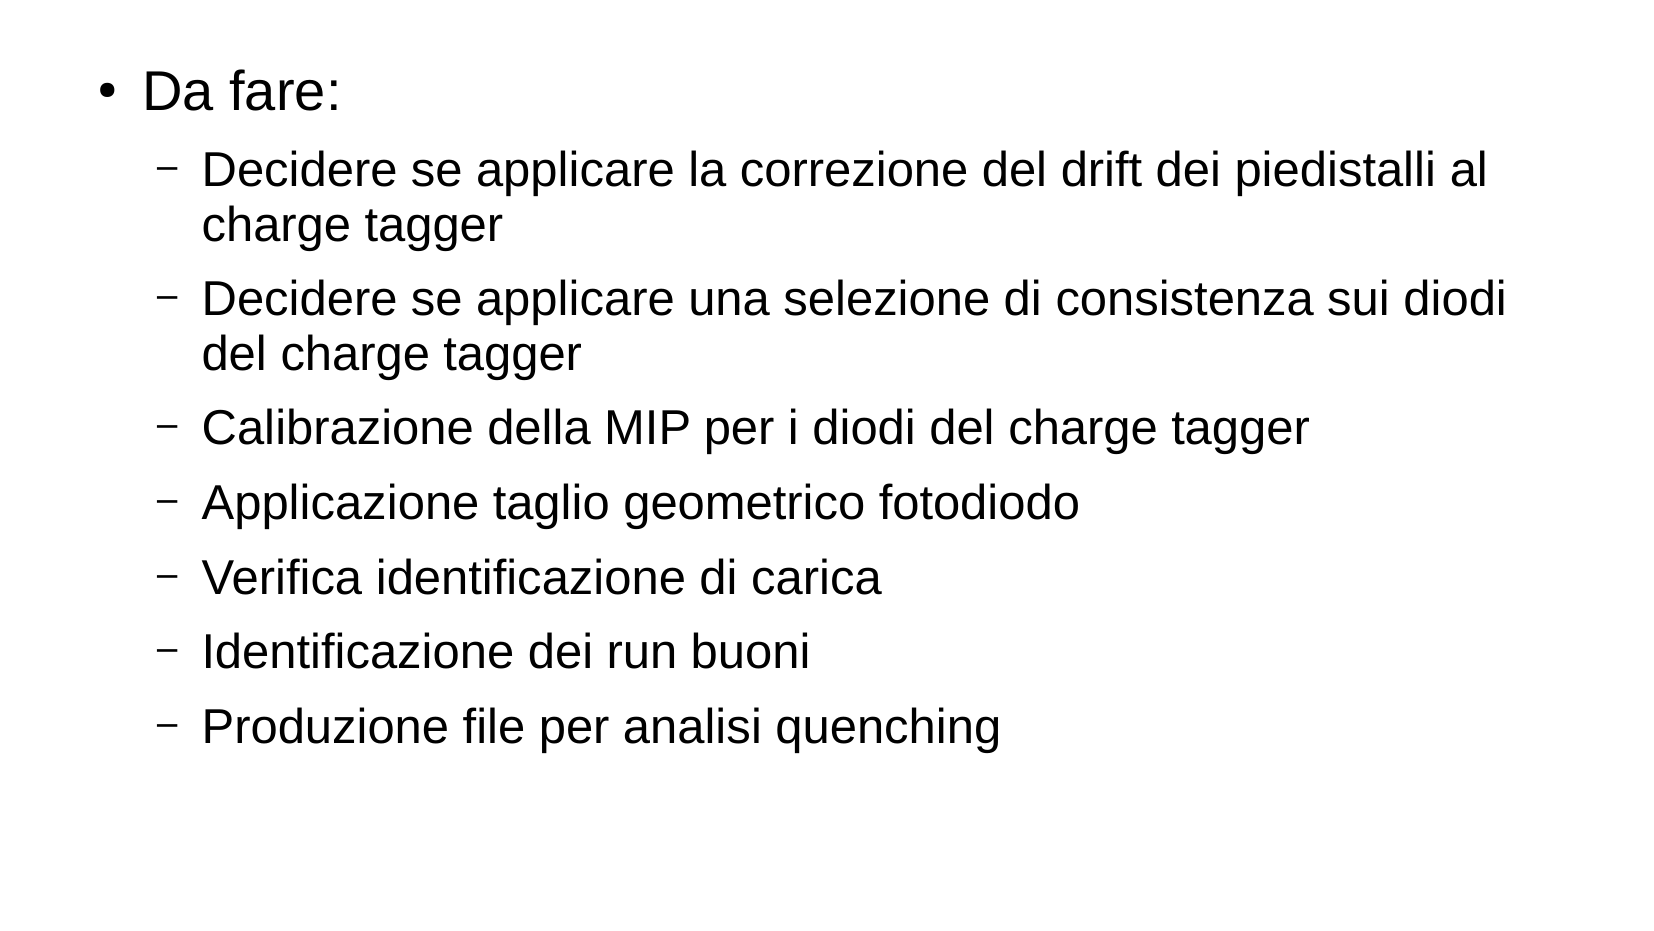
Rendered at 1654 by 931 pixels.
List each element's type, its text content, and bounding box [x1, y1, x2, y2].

list Da fare: Decidere se applicare la correzione del drift dei piedistalli al charge tagger Decidere se applicare una selezione di consistenza sui diodi del charge tagger Calibrazione della MIP per i diodi del charge tagger Applicazione taglio geometrico fotodiodo Verifica identificazione di carica Identificazione dei run buoni Produzione file per analisi quenching [82, 60, 1571, 757]
